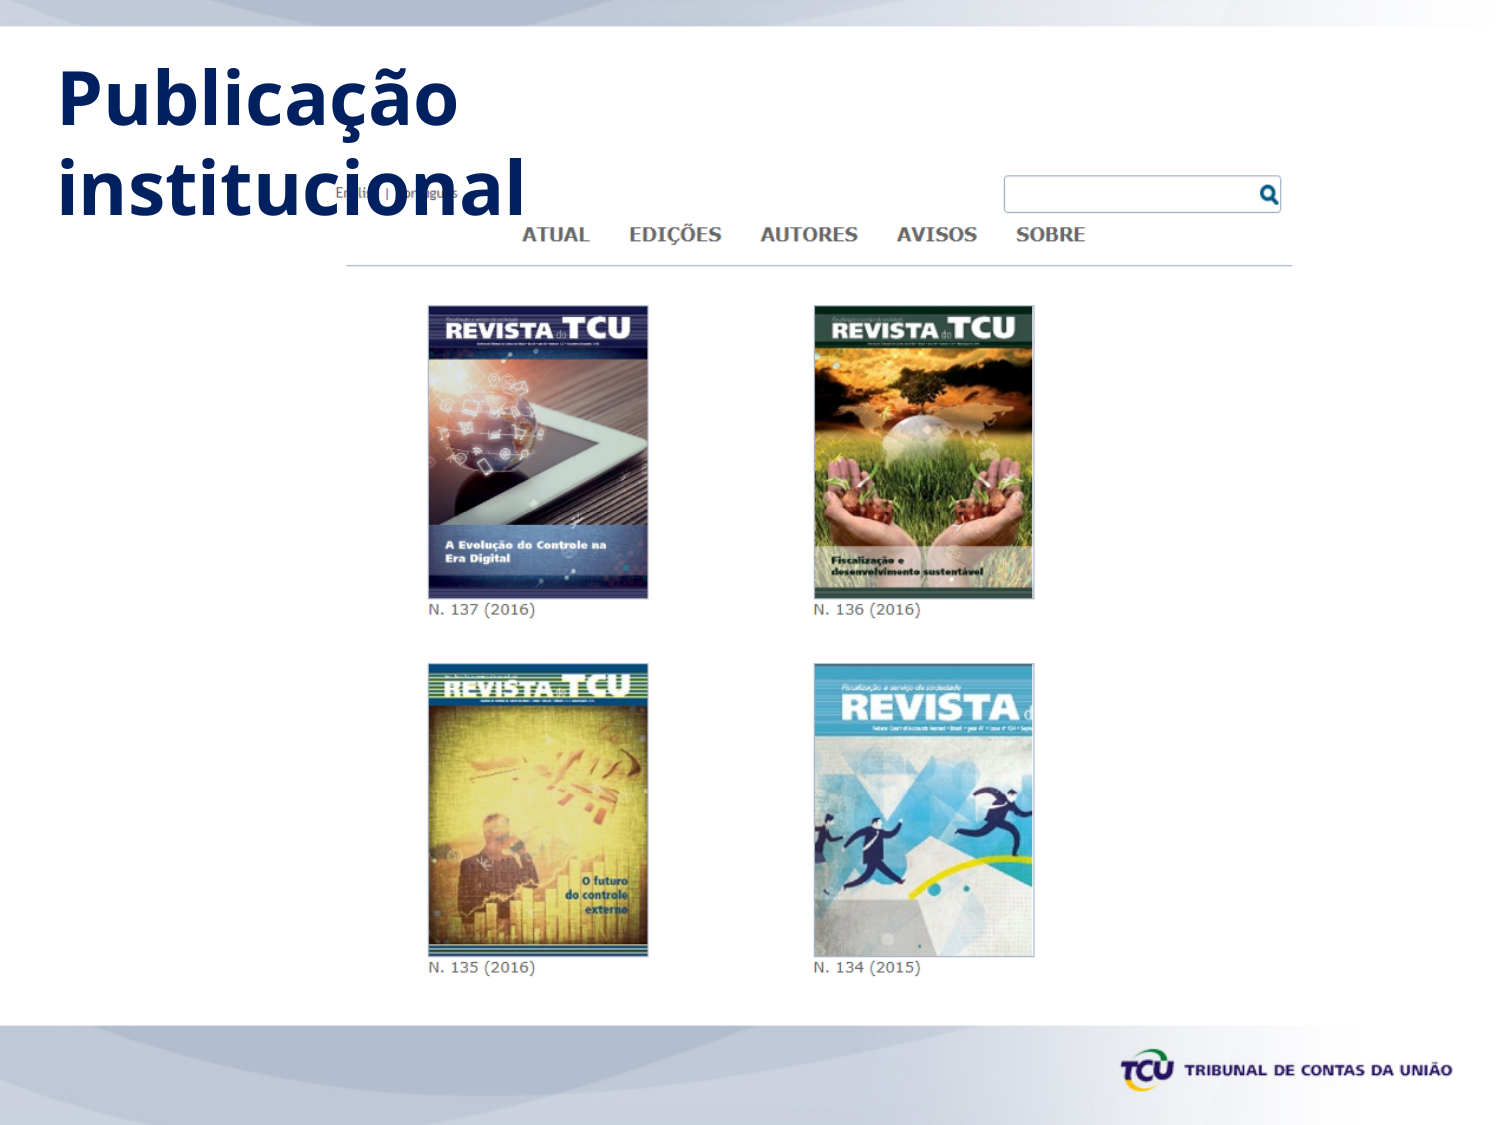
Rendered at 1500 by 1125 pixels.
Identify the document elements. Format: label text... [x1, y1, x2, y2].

text_box Publicação institucional [41, 42, 942, 150]
picture [0, 0, 1500, 1125]
